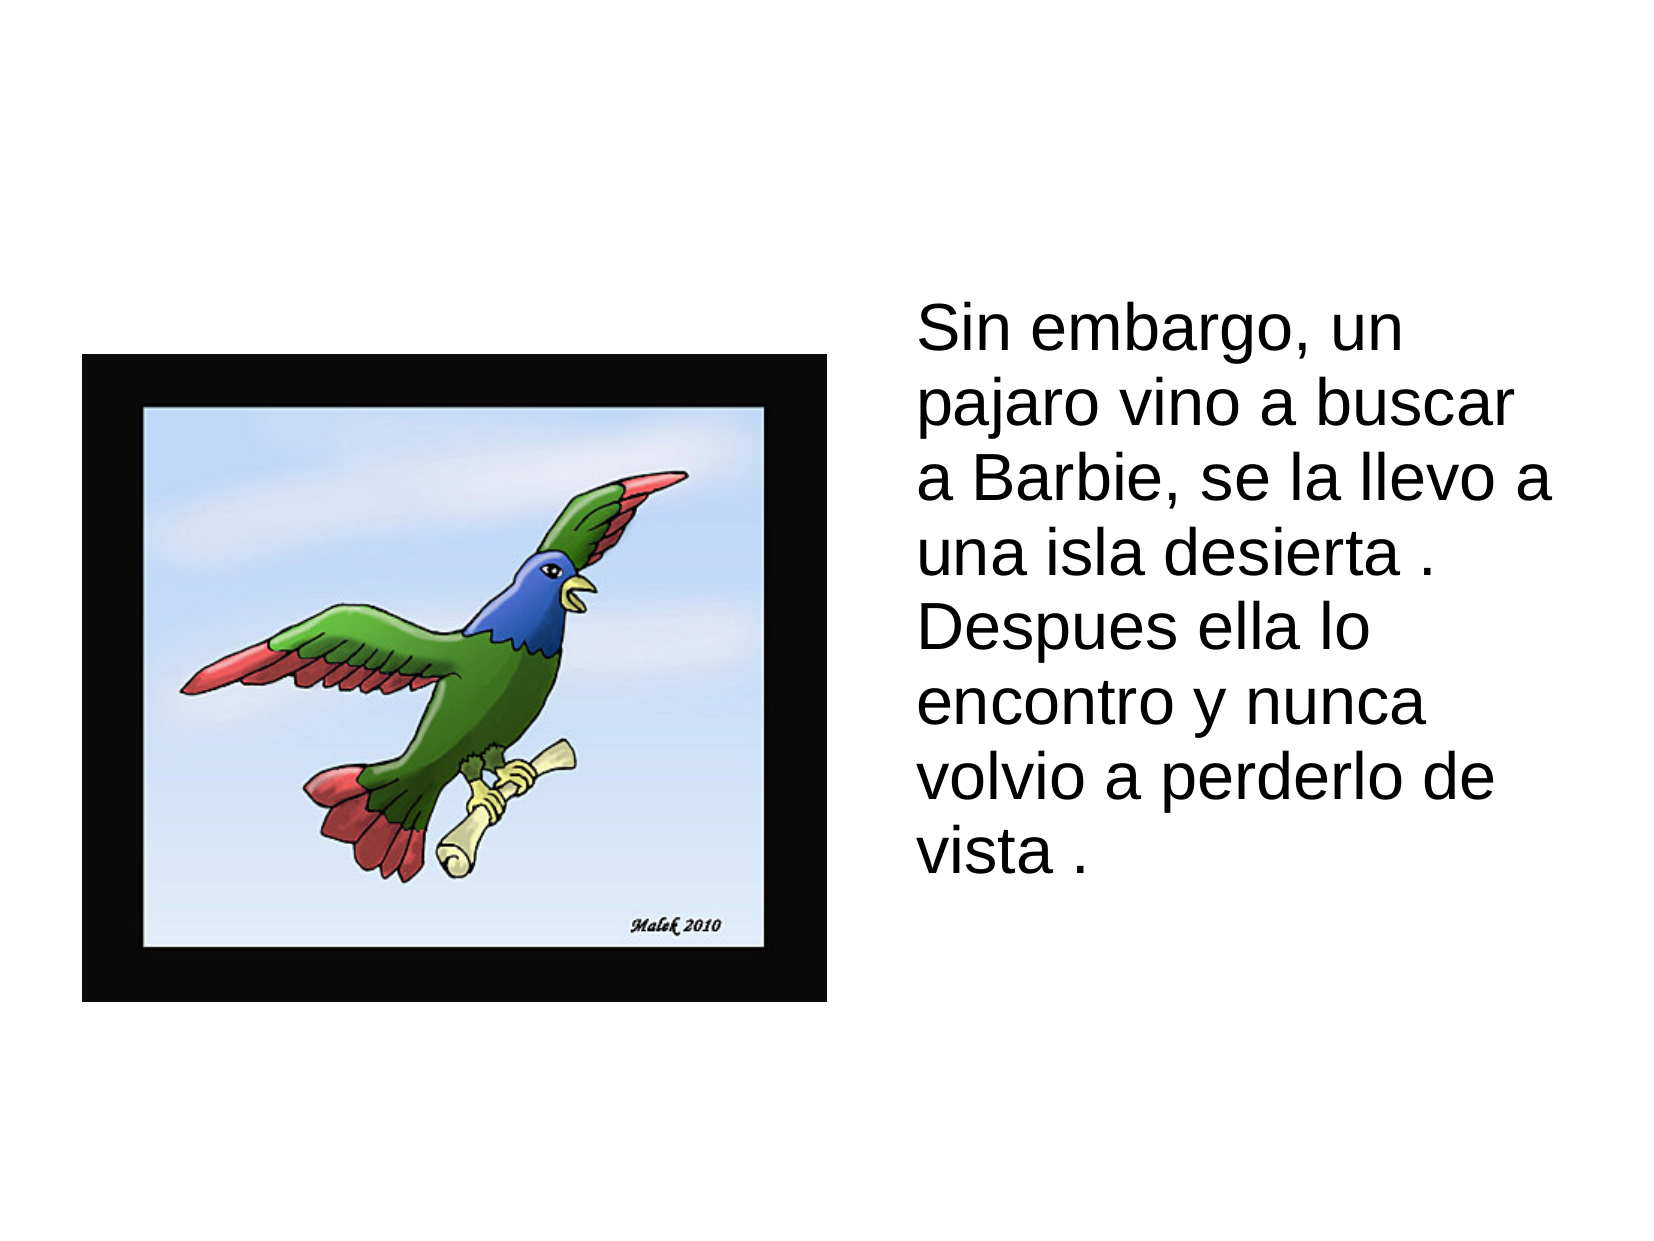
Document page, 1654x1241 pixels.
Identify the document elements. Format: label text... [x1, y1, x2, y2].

list Sin embargo, un pajaro vino a buscar a Barbie, se la llevo a una isla desierta . Despues ella lo encontro y nunca volvio a perderlo de vista . [845, 290, 1572, 1094]
picture [82, 354, 827, 1002]
